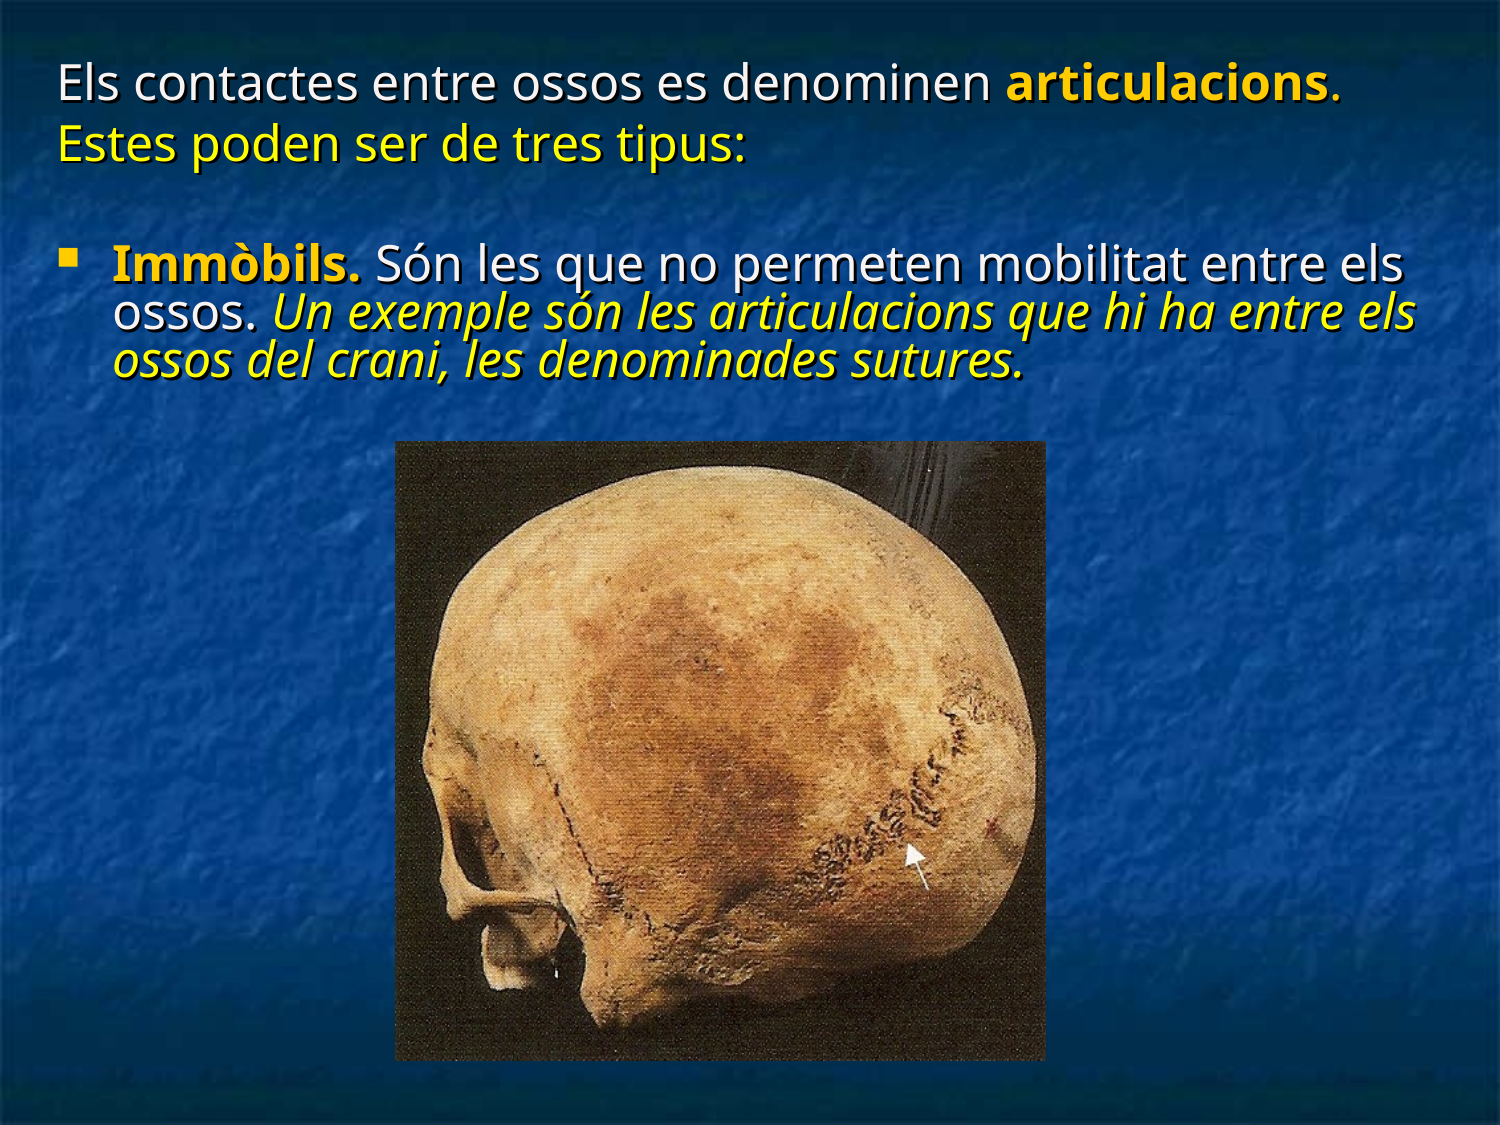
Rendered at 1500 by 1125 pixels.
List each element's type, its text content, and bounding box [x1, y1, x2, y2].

list Els contactes entre ossos es denominen articulacions. Estes poden ser de tres tipus: Immòbils. Són les que no permeten mobilitat entre els ossos. Un exemple són les articulacions que hi ha entre els ossos del crani, les denominades sutures. [41, 54, 1447, 421]
picture [0, 0, 1500, 1125]
